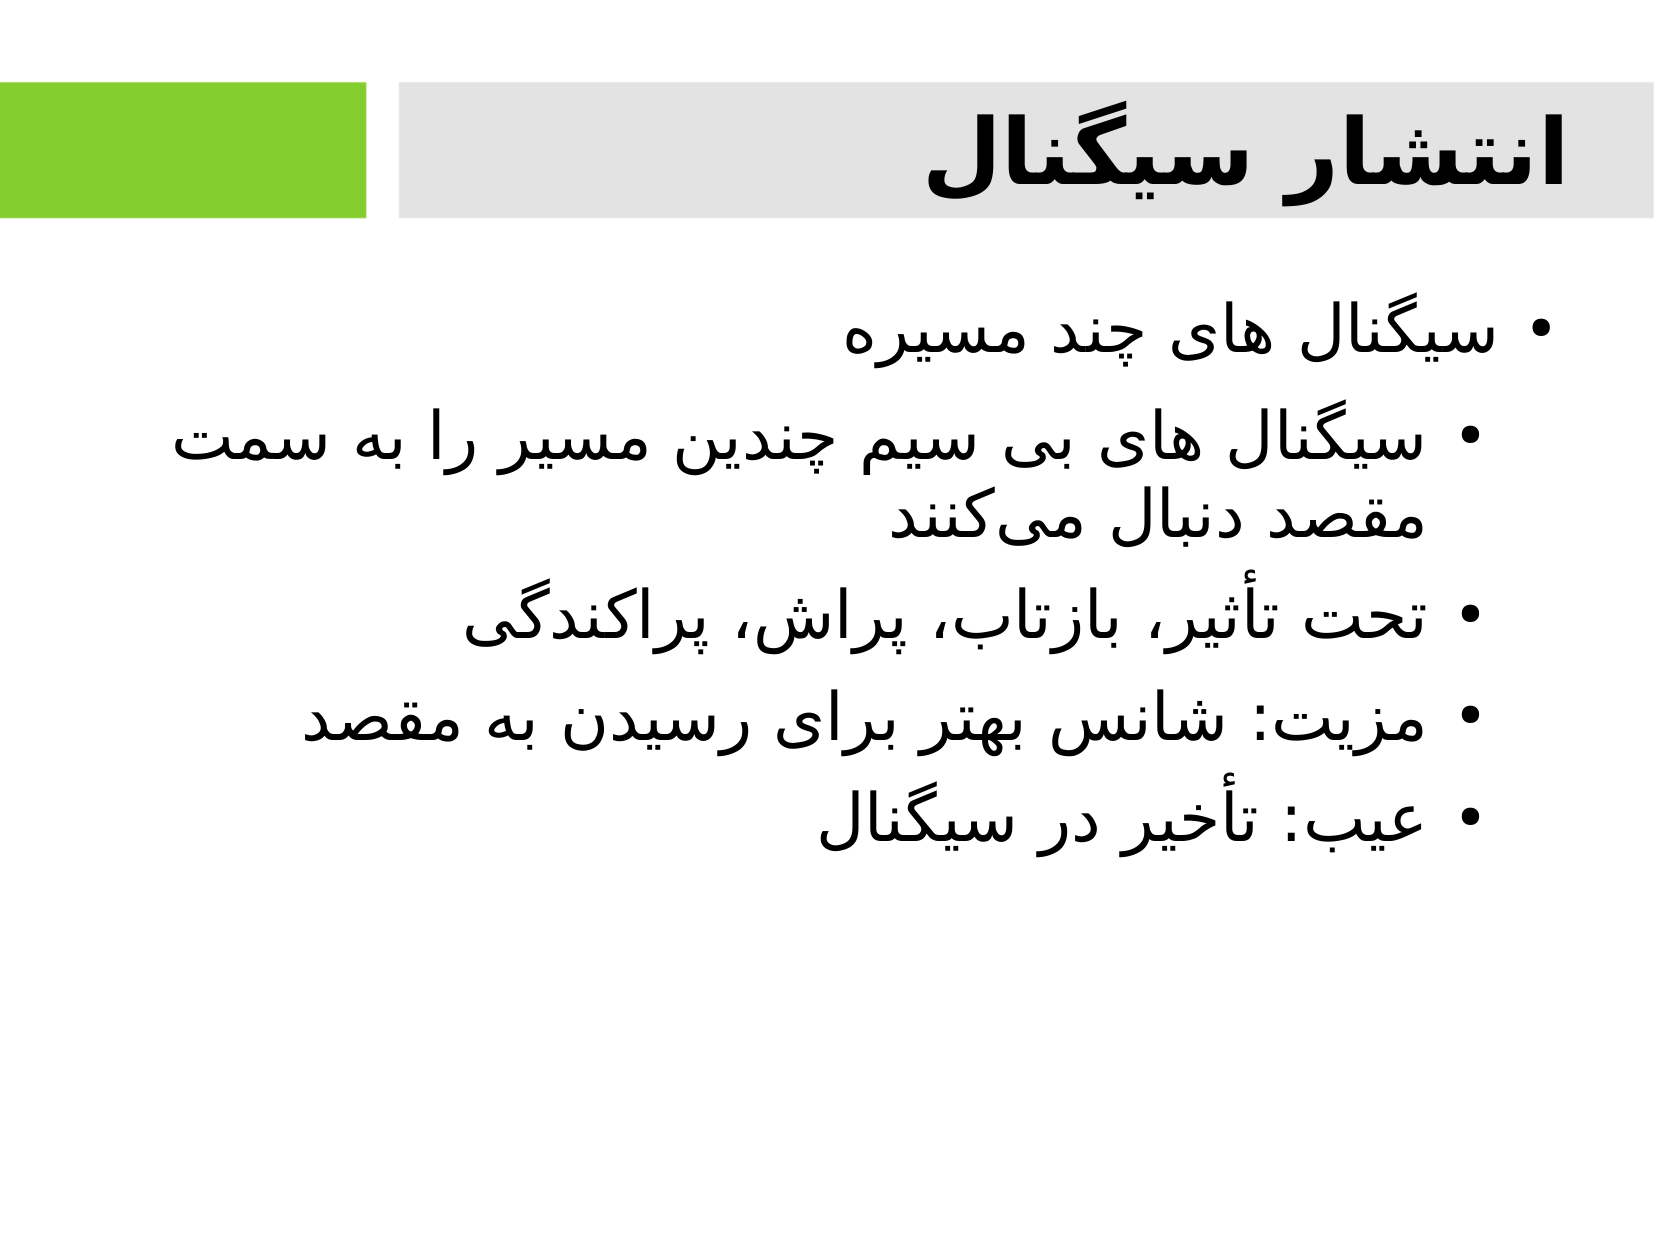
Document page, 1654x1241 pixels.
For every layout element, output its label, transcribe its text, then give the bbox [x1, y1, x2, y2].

title انتشار سیگنال [82, 49, 1571, 257]
list سیگنال های چند مسیره سیگنال های بی سیم چندین مسیر را به سمت مقصد دنبال می‌کنند تحت تأثیر، بازتاب، پراش، پراکندگی مزیت: شانس بهتر برای رسیدن به مقصد عیب: تأخیر در سیگنال [82, 290, 1571, 1182]
picture [0, 0, 1654, 1241]
